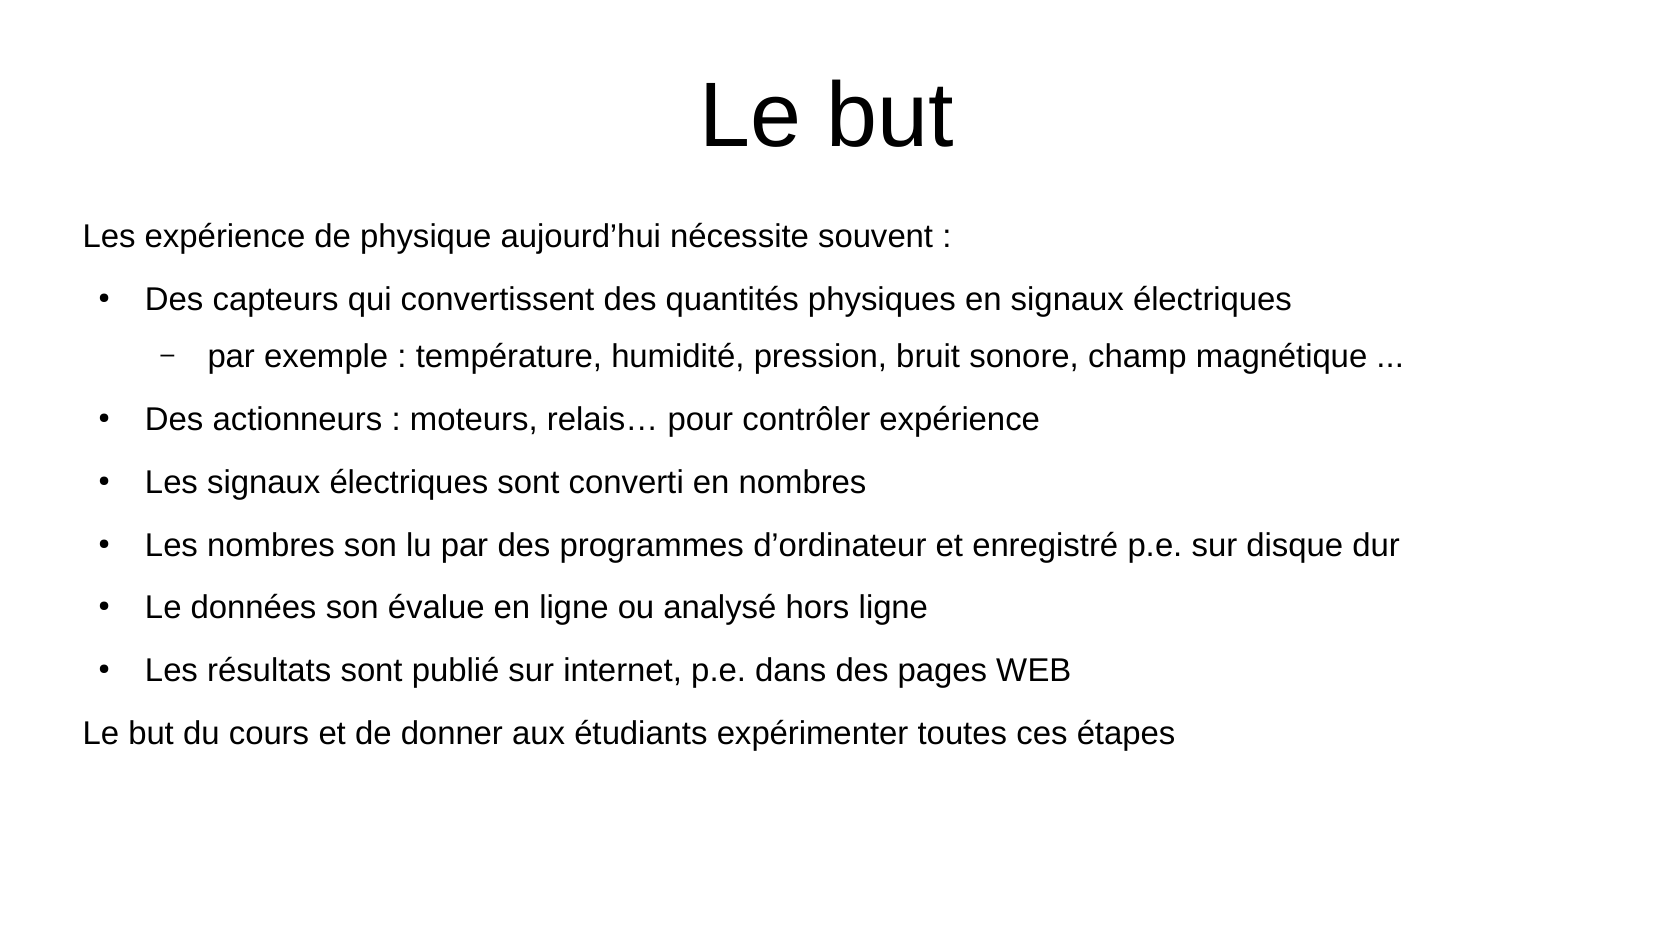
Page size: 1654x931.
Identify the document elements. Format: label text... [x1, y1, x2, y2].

title Le but [82, 37, 1571, 193]
list Les expérience de physique aujourd’hui nécessite souvent : Des capteurs qui convertissent des quantités physiques en signaux électriques par exemple : température, humidité, pression, bruit sonore, champ magnétique ... Des actionneurs : moteurs, relais… pour contrôler expérience Les signaux électriques sont converti en nombres Les nombres son lu par des programmes d’ordinateur et enregistré p.e. sur disque dur Le données son évalue en ligne ou analysé hors ligne Les résultats sont publié sur internet, p.e. dans des pages WEB Le but du cours et de donner aux étudiants expérimenter toutes ces étapes [82, 217, 1571, 758]
